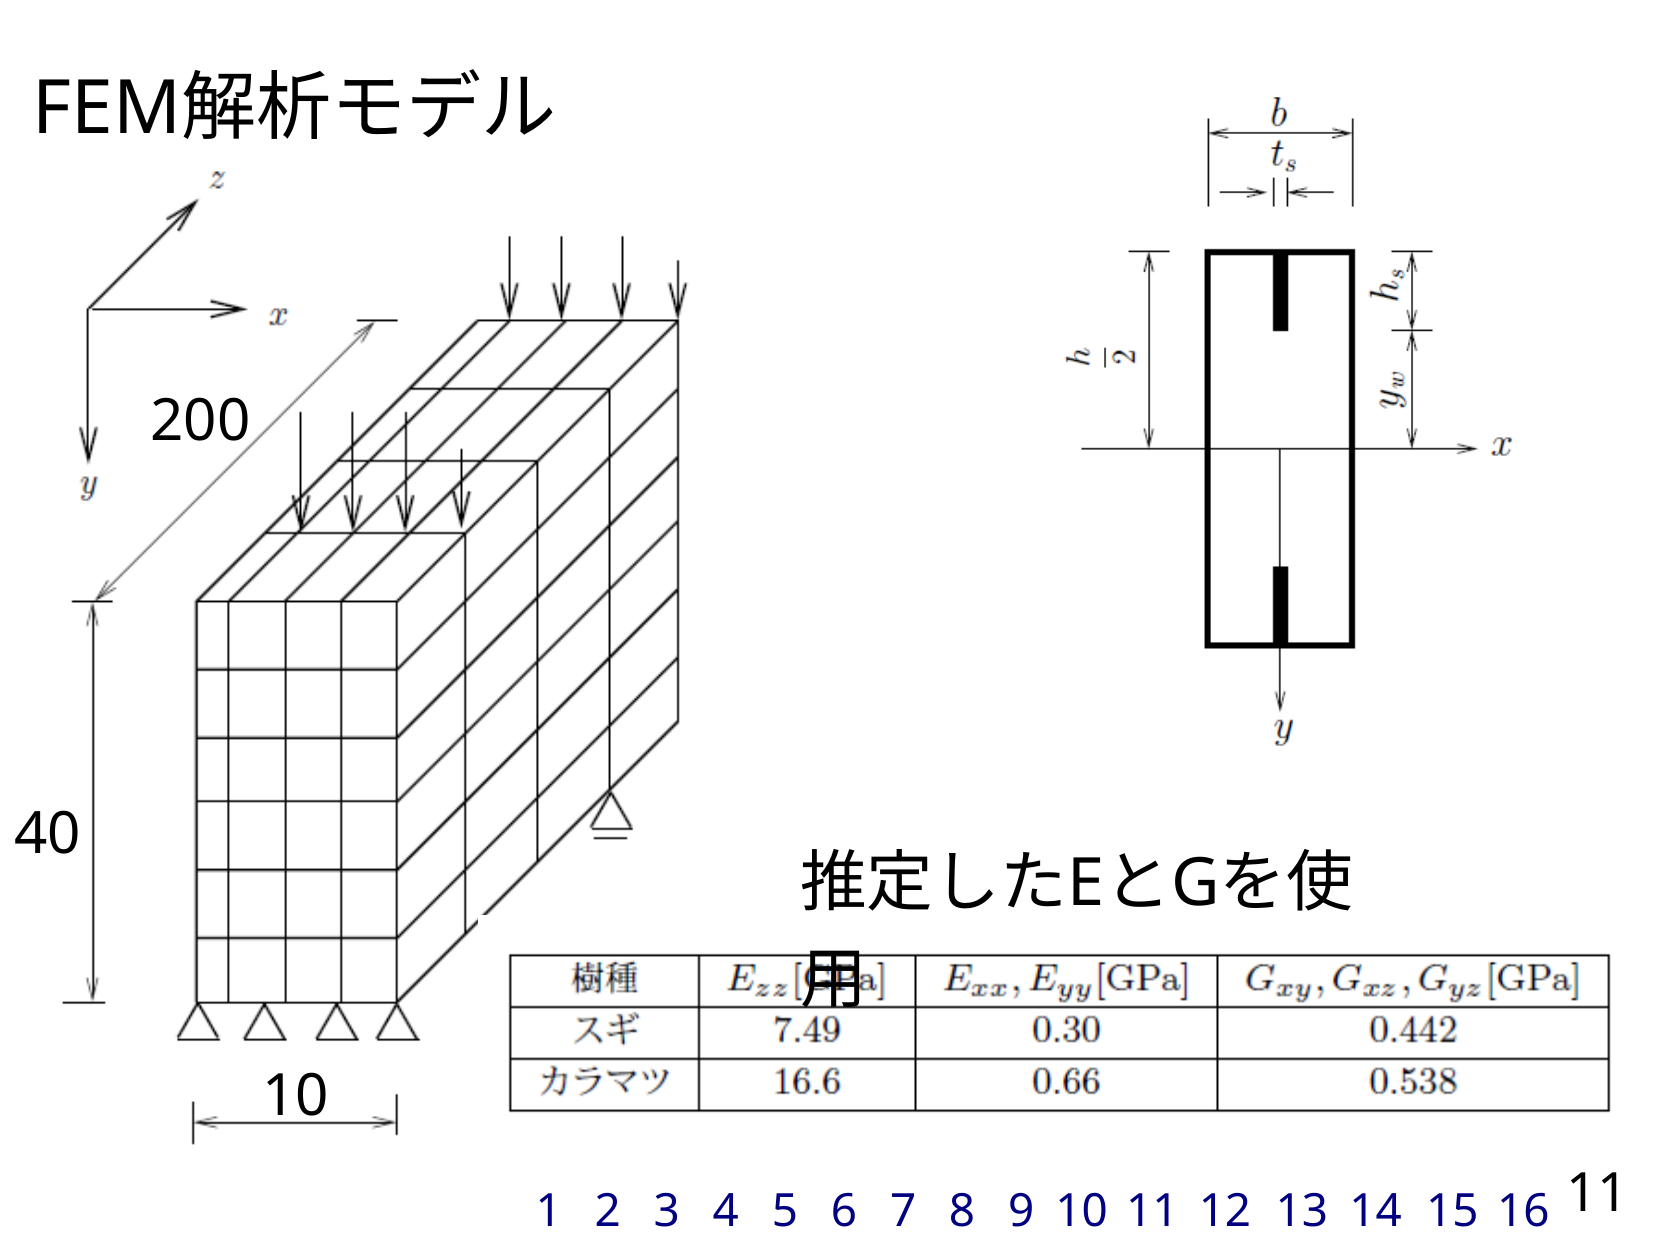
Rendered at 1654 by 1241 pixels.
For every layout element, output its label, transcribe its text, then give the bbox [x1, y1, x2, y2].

text_box 10 [1052, 1175, 1123, 1238]
text_box 4 [709, 1175, 768, 1238]
text_box 2 [593, 1175, 650, 1238]
text_box 3 [650, 1175, 709, 1238]
text_box 200 [147, 376, 266, 455]
text_box 12 [1195, 1175, 1258, 1238]
text_box 15 [1423, 1175, 1486, 1238]
text_box 8 [946, 1175, 1005, 1238]
text_box 16 [1494, 1175, 1557, 1238]
text_box 13 [1272, 1175, 1335, 1238]
text_box 14 [1346, 1175, 1409, 1238]
picture [1062, 58, 1524, 752]
text_box 11 [1123, 1175, 1195, 1238]
text_box 10 [259, 1051, 408, 1140]
text_box 6 [827, 1175, 887, 1238]
text_box 7 [887, 1175, 946, 1238]
text_box 9 [1005, 1175, 1052, 1238]
text_box 11 [1563, 1151, 1654, 1227]
text_box 5 [768, 1175, 827, 1238]
text_box 40 [11, 789, 130, 868]
text_box 推定したEとGを使用 [797, 826, 1418, 916]
text_box 1 [532, 1175, 593, 1238]
picture [52, 135, 1652, 1152]
text_box FEM解析モデル [29, 44, 562, 145]
